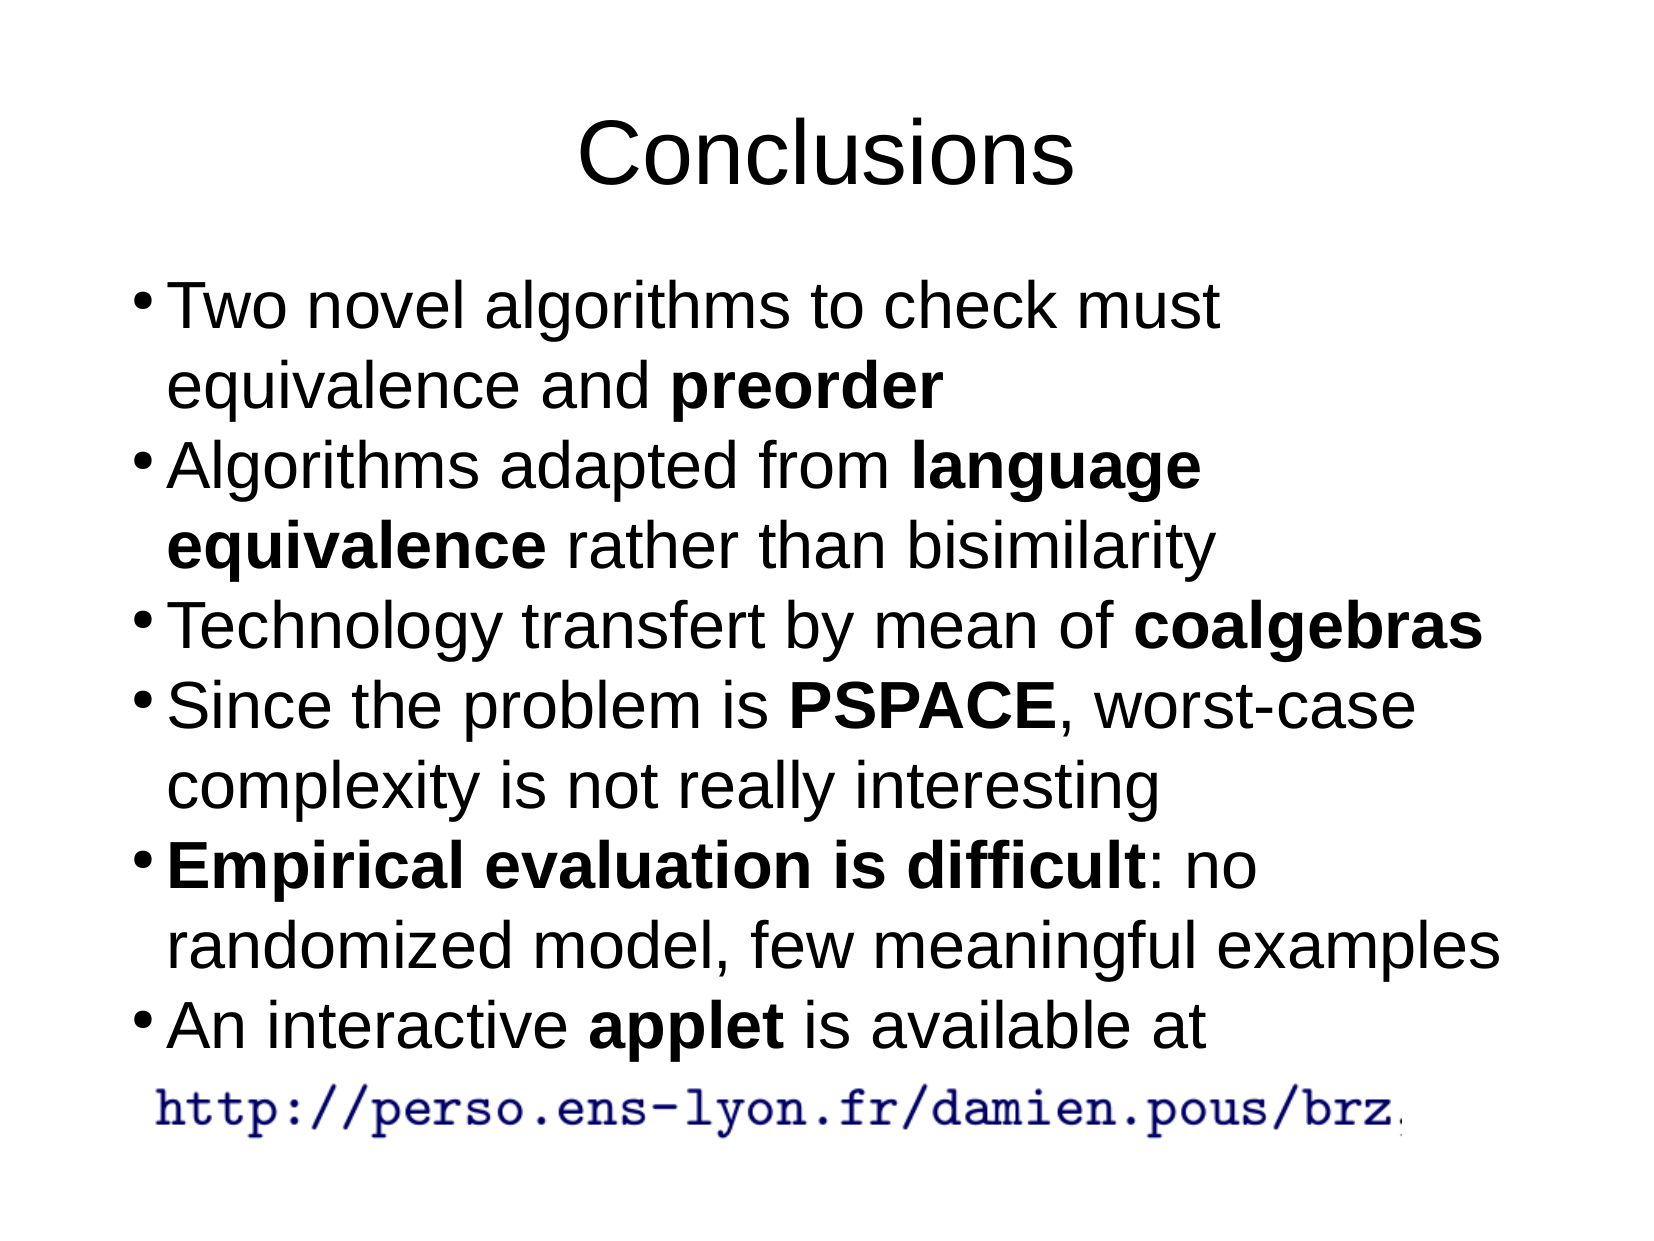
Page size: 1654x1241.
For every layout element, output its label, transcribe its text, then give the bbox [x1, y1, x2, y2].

title Conclusions [82, 49, 1571, 257]
text_box Two novel algorithms to check must equivalence and preorder Algorithms adapted from language equivalence rather than bisimilarity Technology transfert by mean of coalgebras Since the problem is PSPACE, worst-case complexity is not really interesting Empirical evaluation is difficult: no randomized model, few meaningful examples An interactive applet is available at [116, 257, 1546, 1150]
picture [140, 1073, 1402, 1147]
